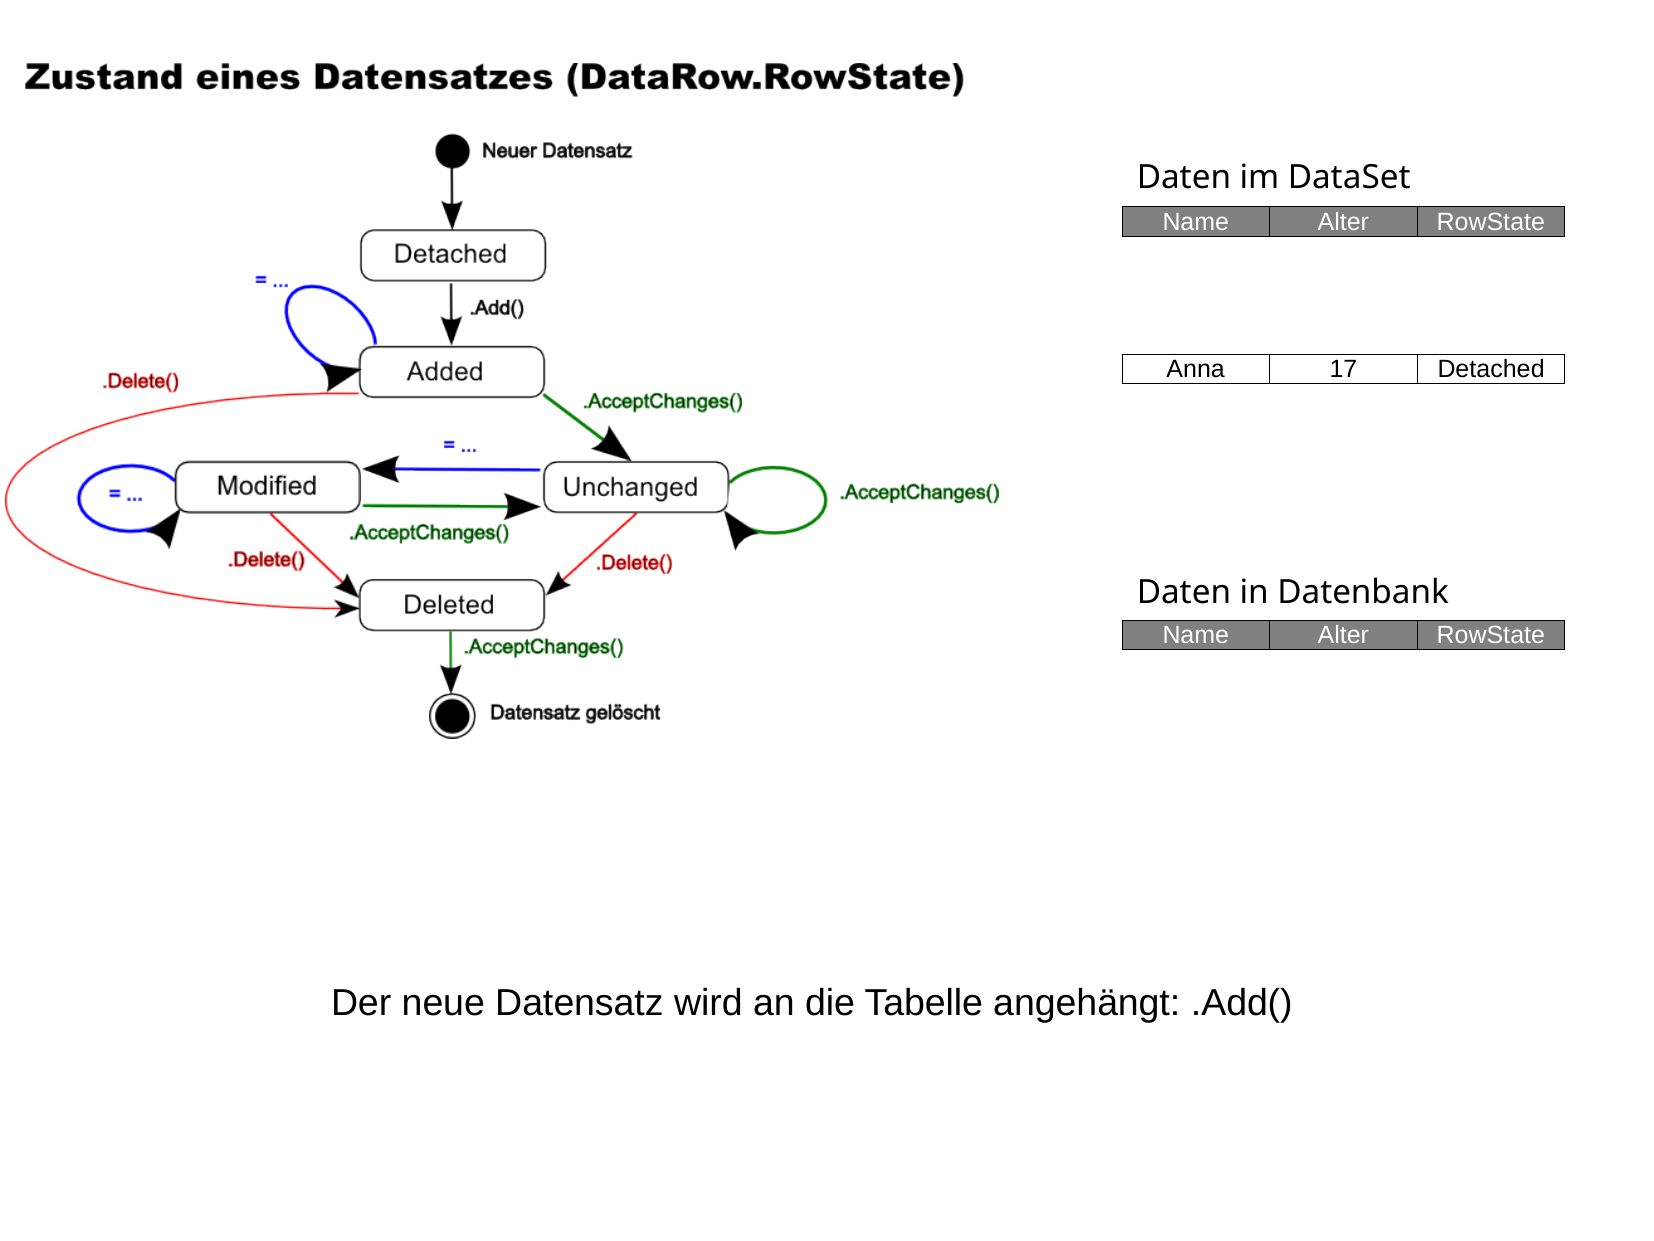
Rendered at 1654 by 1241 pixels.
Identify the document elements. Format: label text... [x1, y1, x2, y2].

text_box RowState [1418, 206, 1565, 237]
text_box Anna [1122, 354, 1269, 384]
text_box Der neue Datensatz wird an die Tabelle angehängt: .Add() [59, 974, 1565, 1032]
text_box Name [1122, 620, 1269, 650]
text_box Detached [1417, 354, 1565, 384]
text_box Daten in Datenbank [1122, 561, 1595, 623]
text_box RowState [1418, 620, 1565, 650]
text_box Alter [1269, 206, 1418, 237]
text_box 17 [1269, 354, 1417, 384]
text_box Name [1122, 206, 1269, 237]
text_box Alter [1269, 620, 1418, 650]
picture [5, 63, 999, 739]
text_box Daten im DataSet [1122, 145, 1536, 206]
